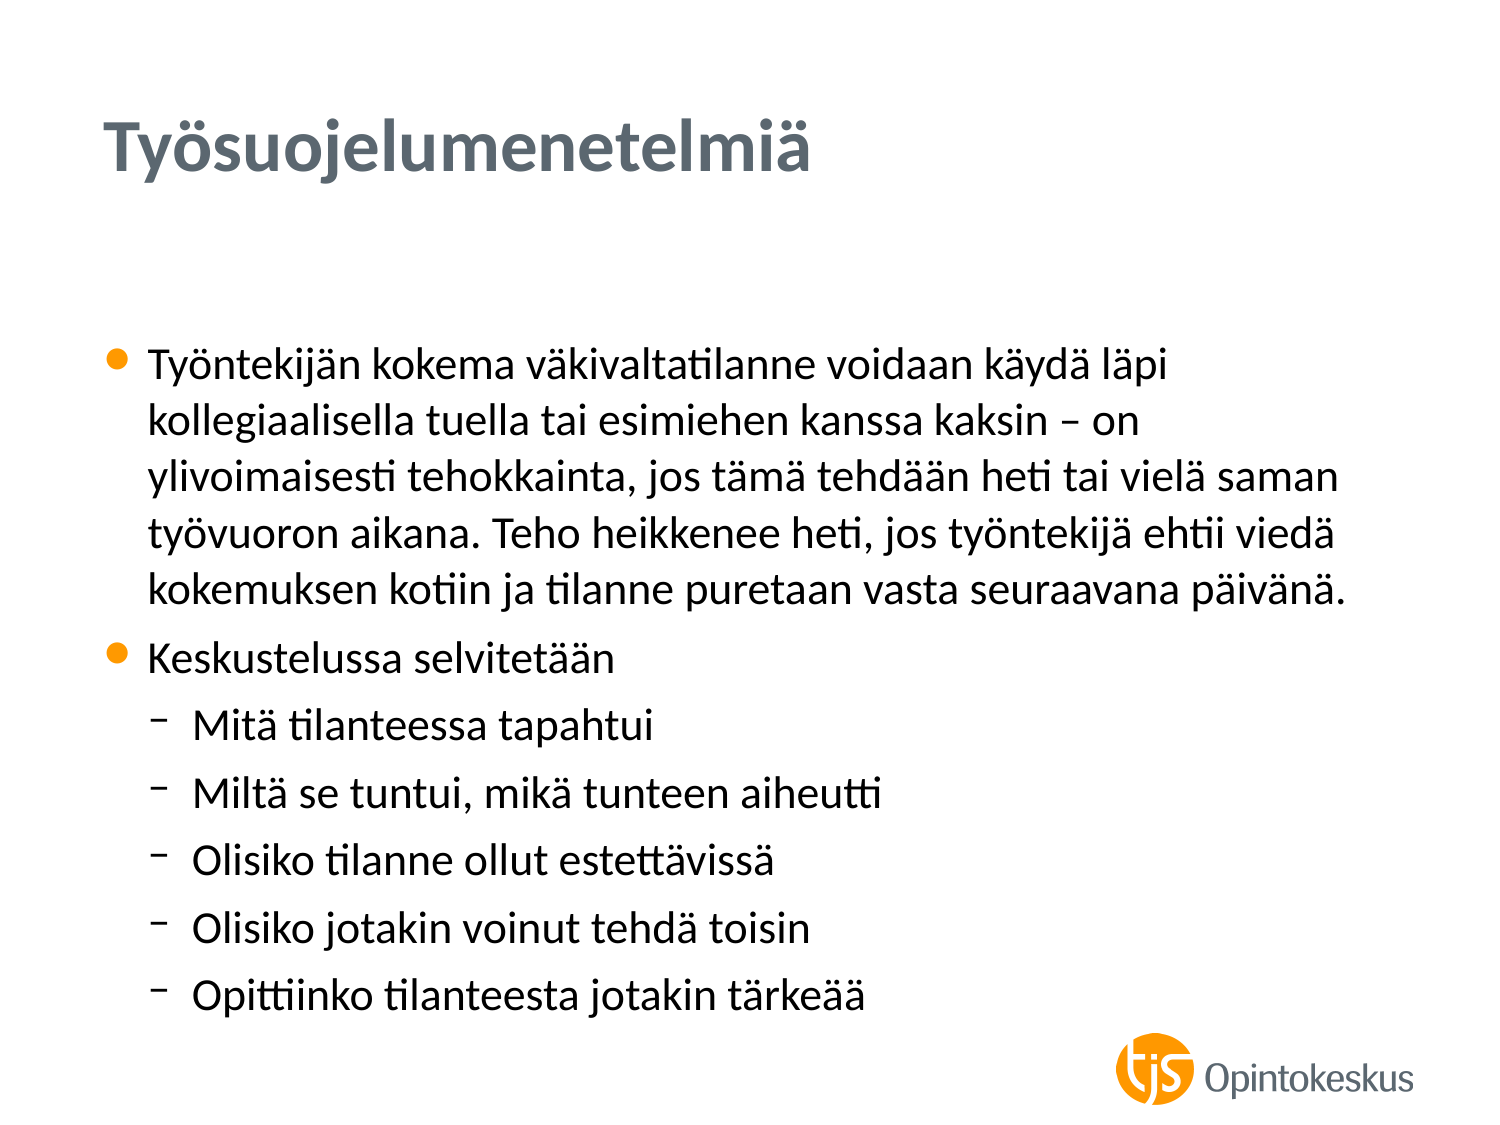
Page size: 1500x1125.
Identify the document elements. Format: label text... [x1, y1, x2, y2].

list Työntekijän kokema väkivaltatilanne voidaan käydä läpi kollegiaalisella tuella tai esimiehen kanssa kaksin – on ylivoimaisesti tehokkainta, jos tämä tehdään heti tai vielä saman työvuoron aikana. Teho heikkenee heti, jos työntekijä ehtii viedä kokemuksen kotiin ja tilanne puretaan vasta seuraavana päivänä. Keskustelussa selvitetään Mitä tilanteessa tapahtui Miltä se tuntui, mikä tunteen aiheutti Olisiko tilanne ollut estettävissä Olisiko jotakin voinut tehdä toisin Opittiinko tilanteesta jotakin tärkeää [88, 324, 1412, 1004]
title Työsuojelumenetelmiä [88, 88, 1412, 266]
picture [1116, 1033, 1413, 1105]
